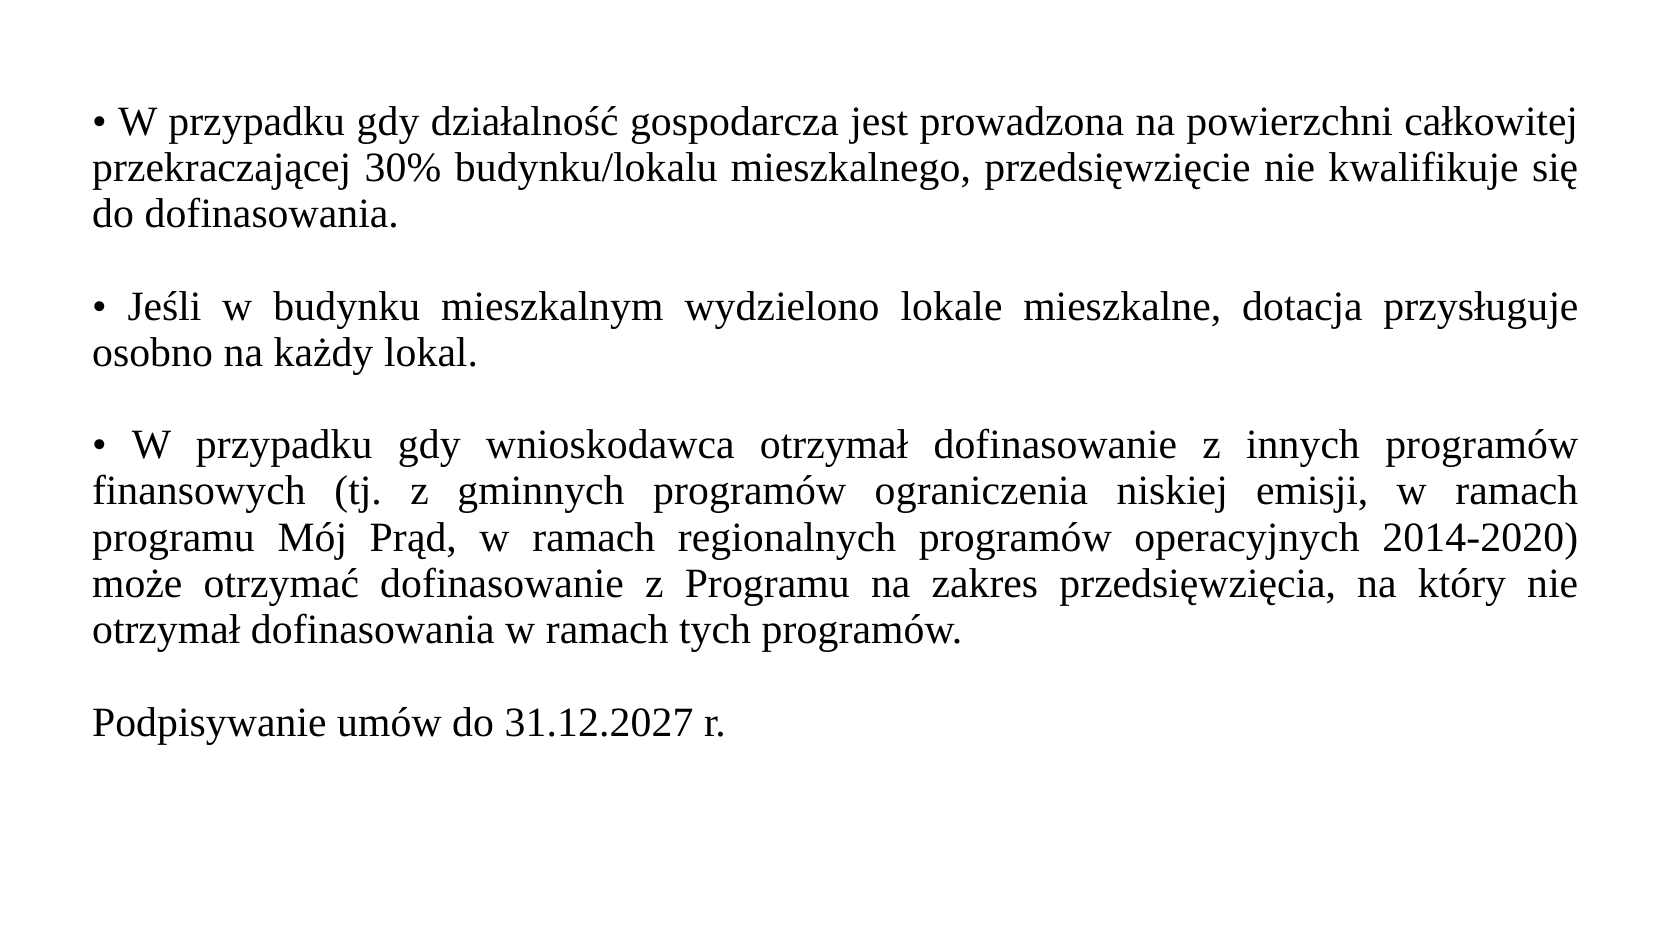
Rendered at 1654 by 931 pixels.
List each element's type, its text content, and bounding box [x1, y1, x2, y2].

text_box • W przypadku gdy działalność gospodarcza jest prowadzona na powierzchni całkowitej przekraczającej 30% budynku/lokalu mieszkalnego, przedsięwzięcie nie kwalifikuje się do dofinasowania. • Jeśli w budynku mieszkalnym wydzielono lokale mieszkalne, dotacja przysługuje osobno na każdy lokal. • W przypadku gdy wnioskodawca otrzymał dofinasowanie z innych programów finansowych (tj. z gminnych programów ograniczenia niskiej emisji, w ramach programu Mój Prąd, w ramach regionalnych programów operacyjnych 2014-2020) może otrzymać dofinasowanie z Programu na zakres przedsięwzięcia, na który nie otrzymał dofinasowania w ramach tych programów. Podpisywanie umów do 31.12.2027 r. [77, 90, 1595, 768]
